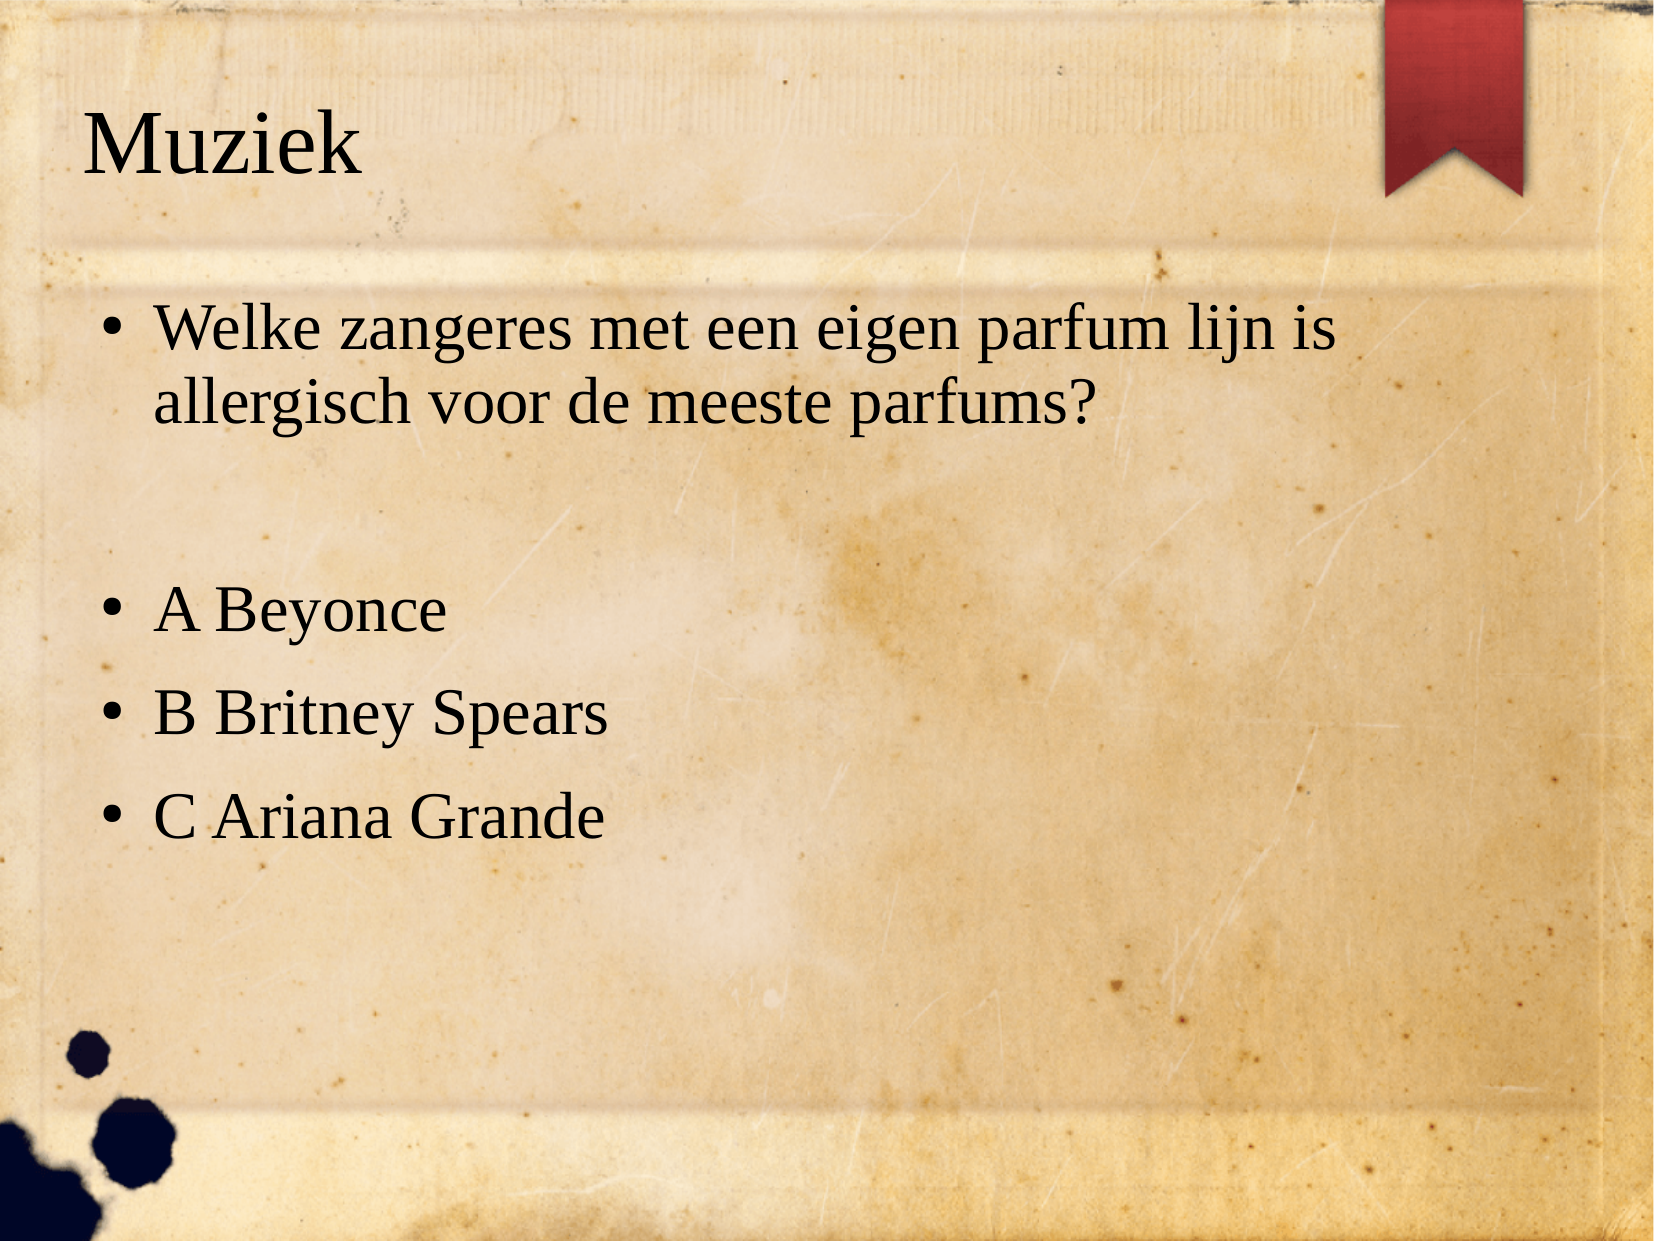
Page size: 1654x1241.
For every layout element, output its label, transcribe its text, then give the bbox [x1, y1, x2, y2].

list Welke zangeres met een eigen parfum lijn is allergisch voor de meeste parfums? A Beyonce B Britney Spears C Ariana Grande [82, 290, 1538, 1010]
title Muziek [82, 49, 1347, 237]
picture [0, 0, 1654, 1241]
